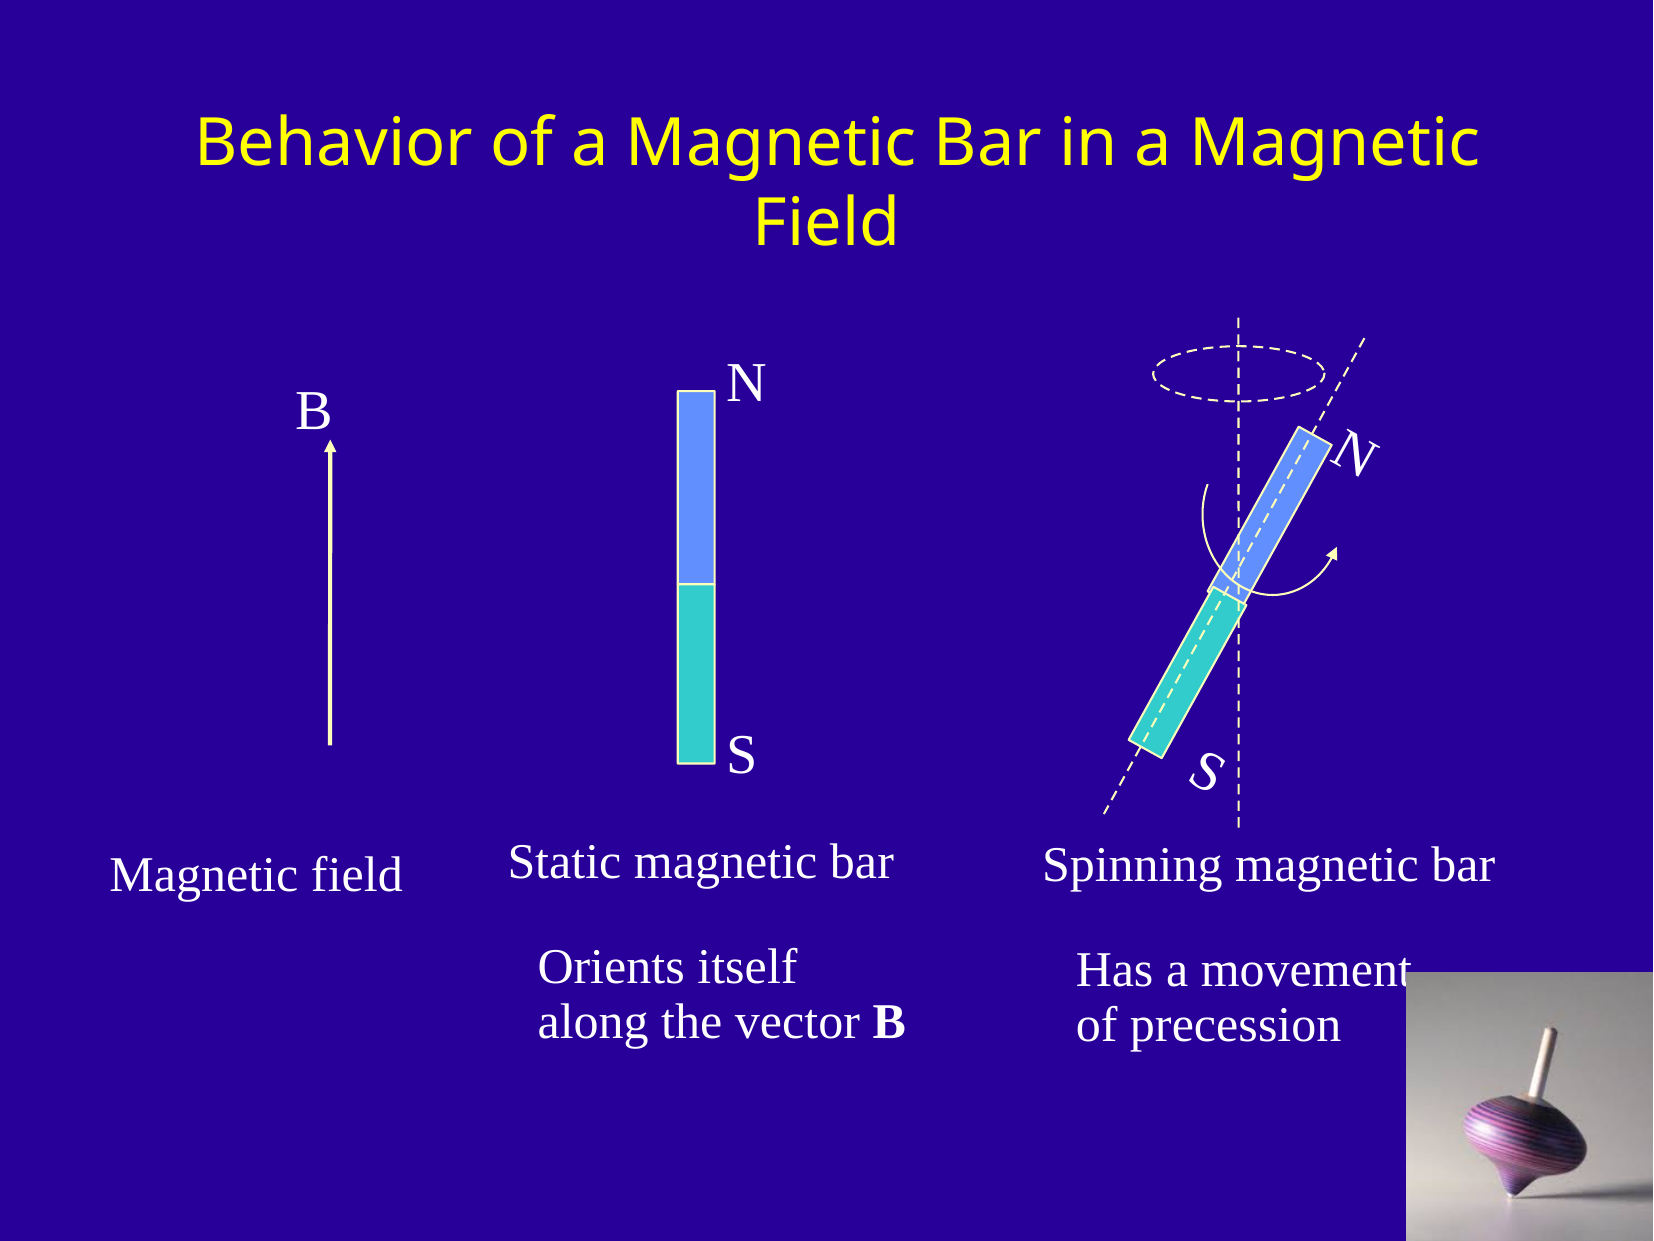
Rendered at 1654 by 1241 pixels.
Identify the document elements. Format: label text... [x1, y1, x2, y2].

text_box Has a movement of precession [1075, 942, 1464, 1054]
text_box Magnetic field [109, 846, 529, 903]
text_box Orients itself along the vector B [537, 939, 911, 1051]
text_box Spinning magnetic bar [1027, 828, 1563, 912]
picture [1406, 972, 1653, 1241]
text_box [677, 391, 715, 764]
text_box [1221, 426, 1323, 590]
text_box B [281, 371, 368, 455]
title Behavior of a Magnetic Bar in a Magnetic Field [86, 82, 1567, 276]
text_box S [1161, 722, 1252, 822]
text_box N [711, 343, 777, 427]
text_box N [1304, 403, 1403, 506]
text_box S [711, 715, 769, 799]
text_box Static magnetic bar [492, 826, 965, 909]
text_box [1128, 570, 1250, 759]
